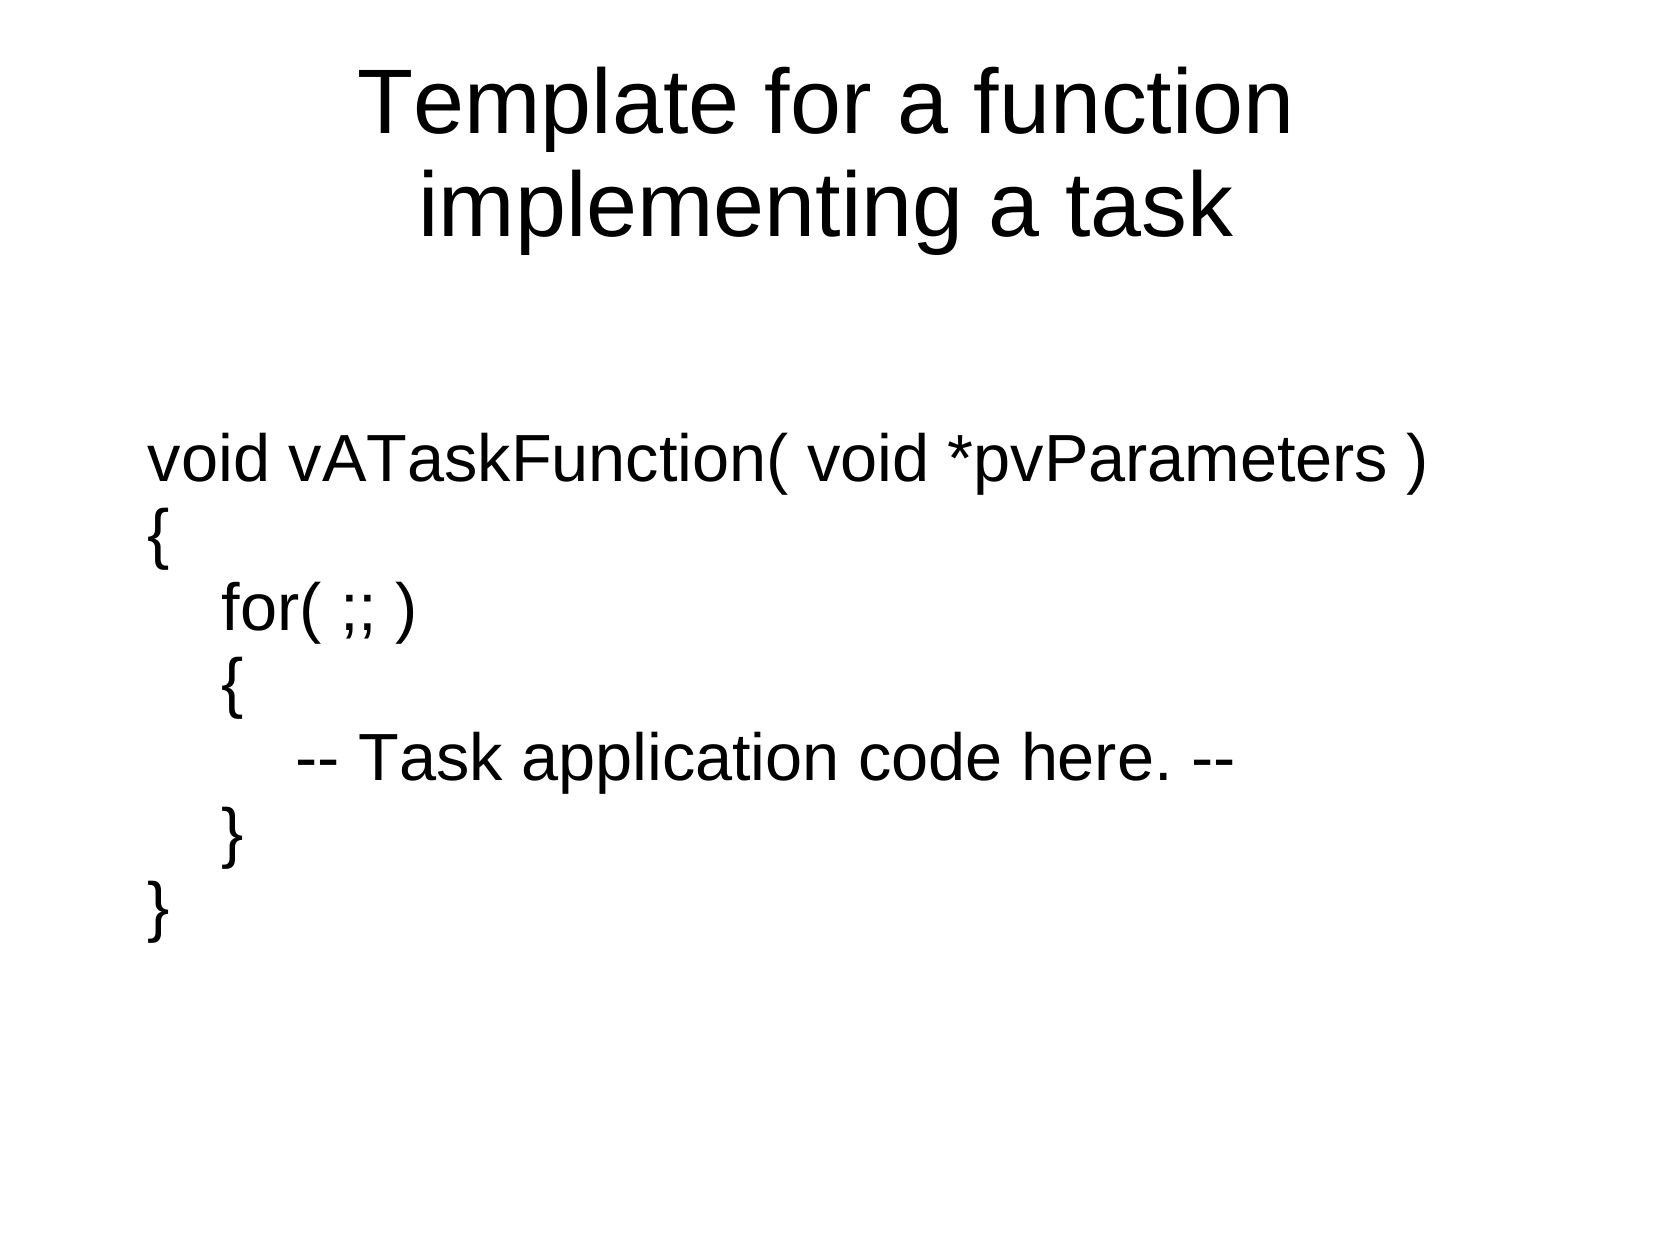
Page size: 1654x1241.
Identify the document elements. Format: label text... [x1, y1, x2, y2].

title Template for a function implementing a task [82, 49, 1571, 257]
text_box void vATaskFunction( void *pvParameters ) { for( ;; ) { -- Task application code here. -- } } [59, 413, 1565, 1123]
